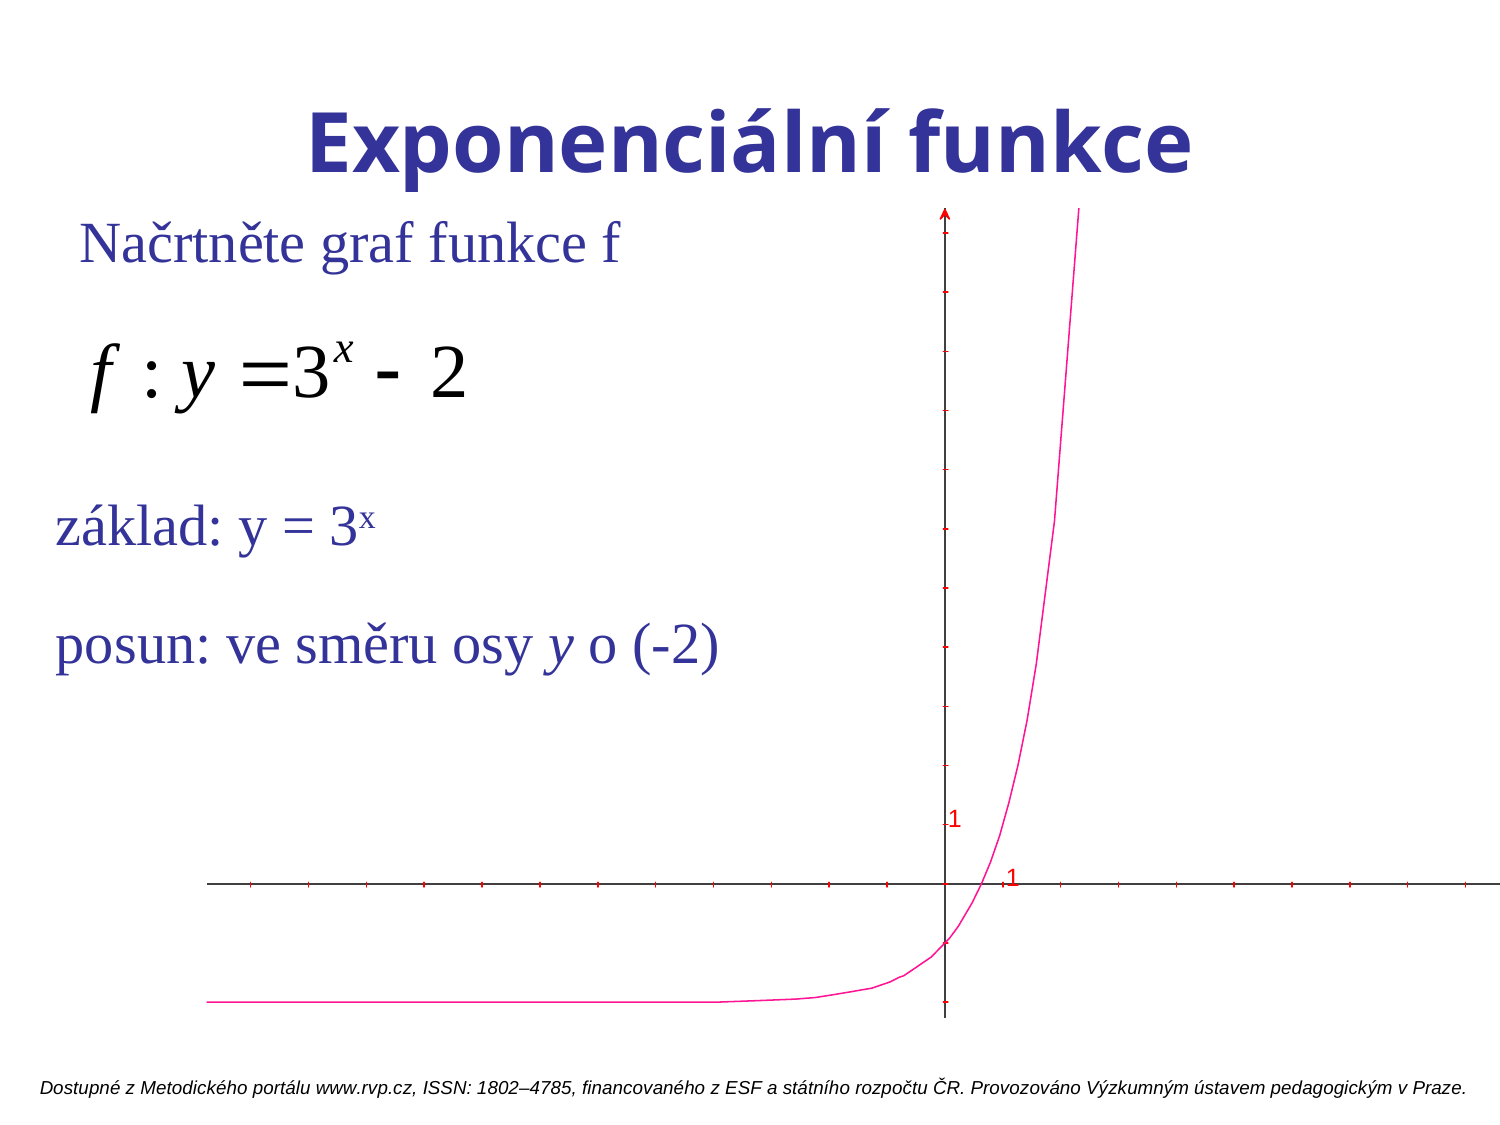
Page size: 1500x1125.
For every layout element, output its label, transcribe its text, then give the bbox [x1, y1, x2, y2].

text_box posun: ve směru osy y o (-2) [41, 597, 206, 684]
text_box základ: y = 3x [41, 479, 206, 566]
text_box Exponenciální funkce [75, 45, 1426, 196]
picture [206, 208, 1500, 1023]
text_box základ: y = 3x [185, 520, 198, 543]
chart [64, 314, 206, 429]
text_box Načrtněte graf funkce f [64, 196, 1483, 282]
text_box Dostupné z Metodického portálu www.rvp.cz, ISSN: 1802–4785, financovaného z ESF a státního rozpočtu ČR. Provozováno Výzkumným ústavem pedagogickým v Praze. [24, 1068, 1481, 1107]
